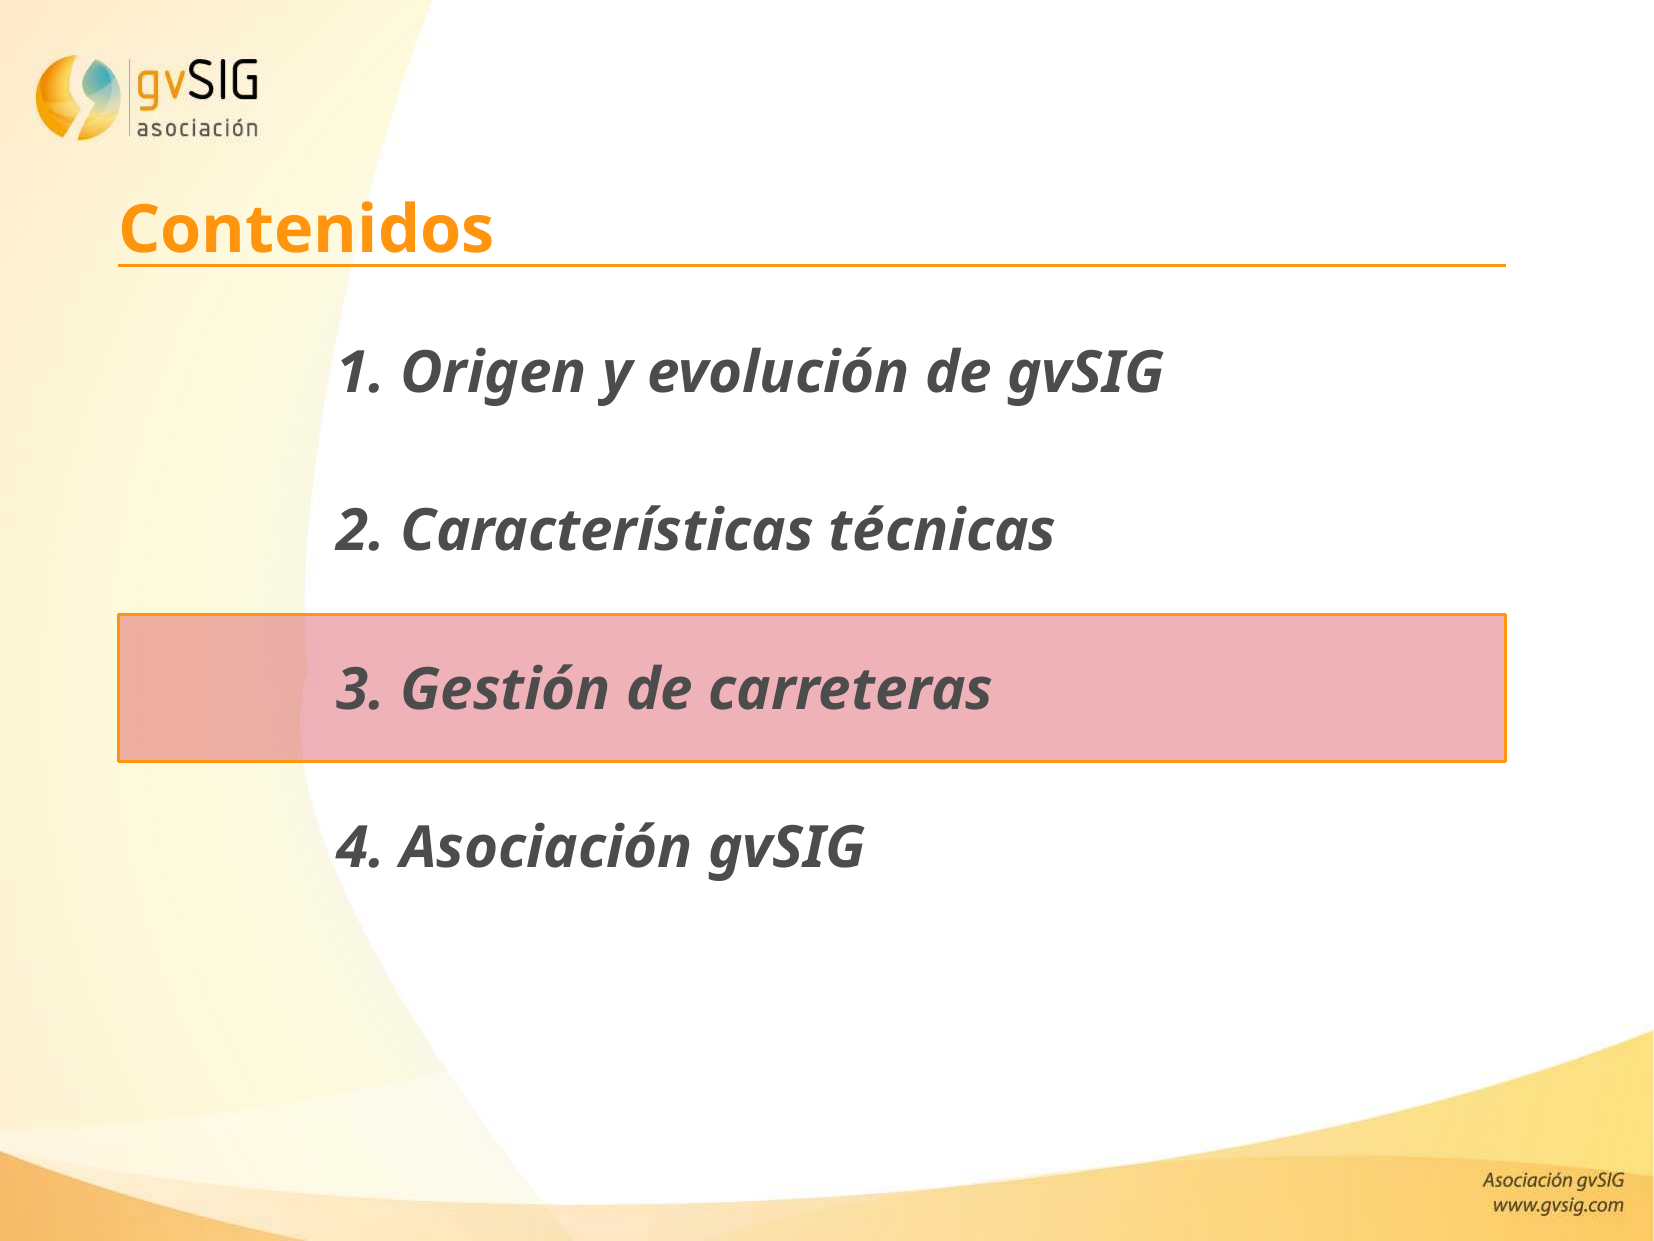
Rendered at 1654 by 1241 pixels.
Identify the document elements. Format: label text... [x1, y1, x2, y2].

title Contenidos [118, 177, 1607, 276]
text_box [118, 614, 336, 762]
title 1. Origen y evolución de gvSIG 2. Características técnicas 3. Gestión de carreteras 4. Asociación gvSIG [336, 381, 1300, 992]
picture [0, 0, 1654, 1241]
text_box [1300, 614, 1506, 762]
